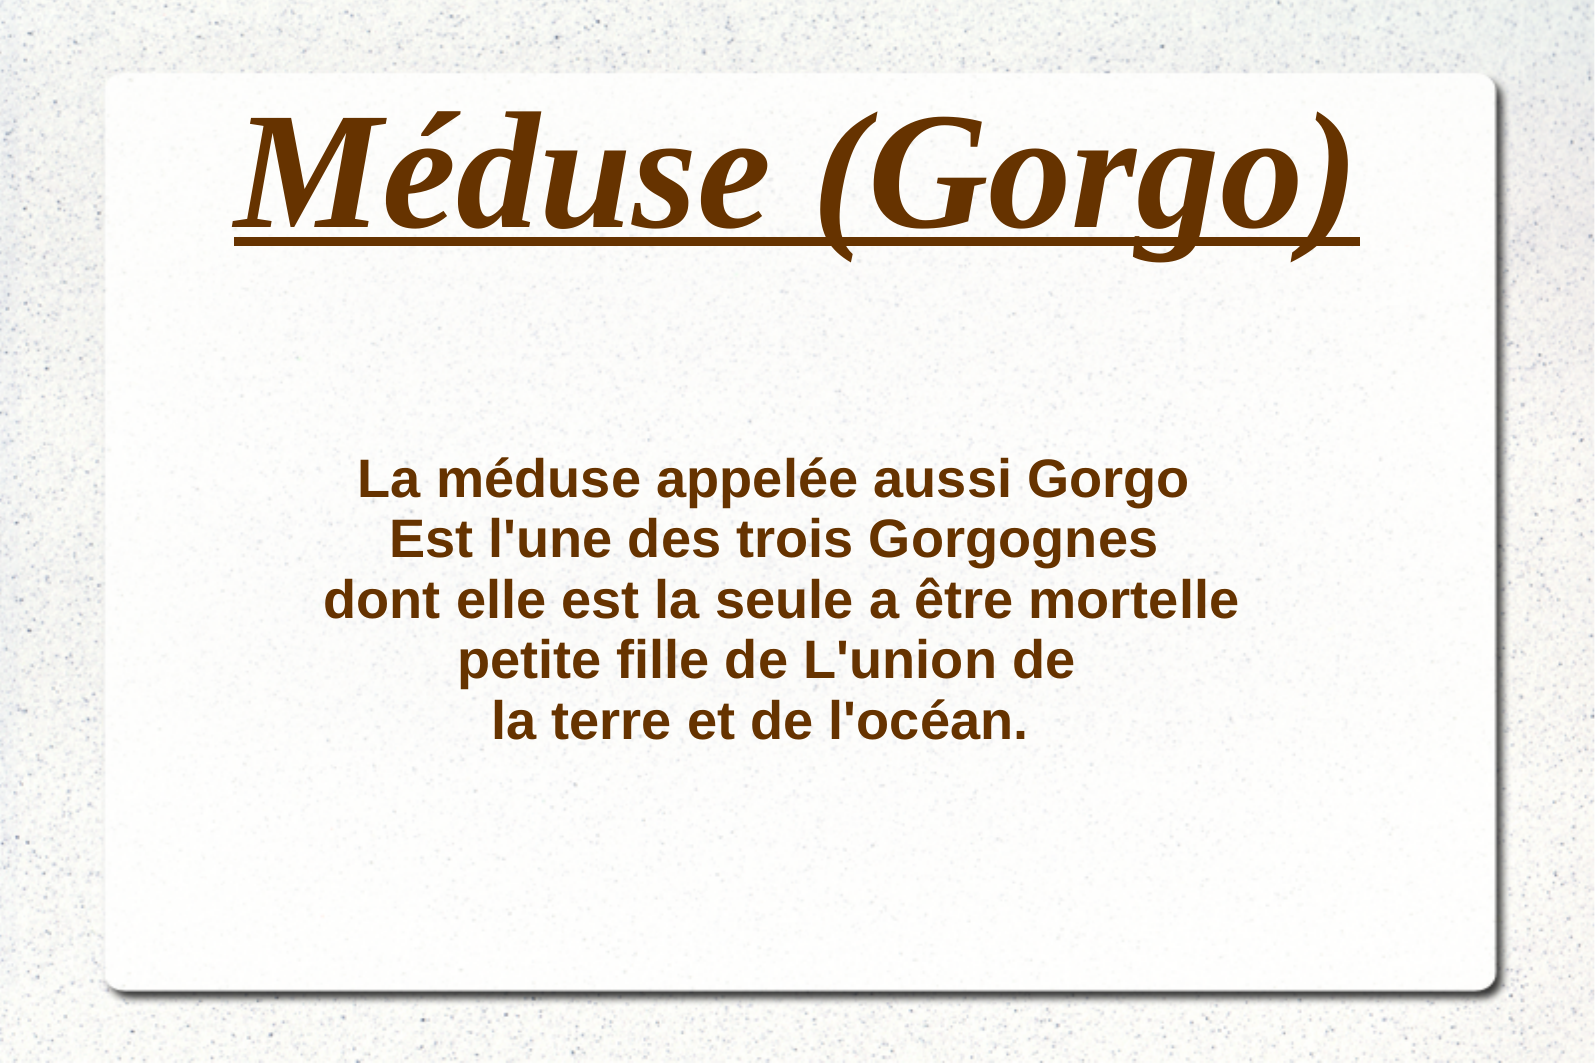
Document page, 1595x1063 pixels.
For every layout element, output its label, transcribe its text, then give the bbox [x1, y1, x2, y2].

picture [0, 0, 1595, 1063]
title Méduse (Gorgo) [113, 79, 1481, 248]
subtitle La méduse appelée aussi Gorgo Est l'une des trois Gorgognes dont elle est la seule a être mortelle petite fille de L'union de la terre et de l'océan. [56, 248, 1492, 951]
